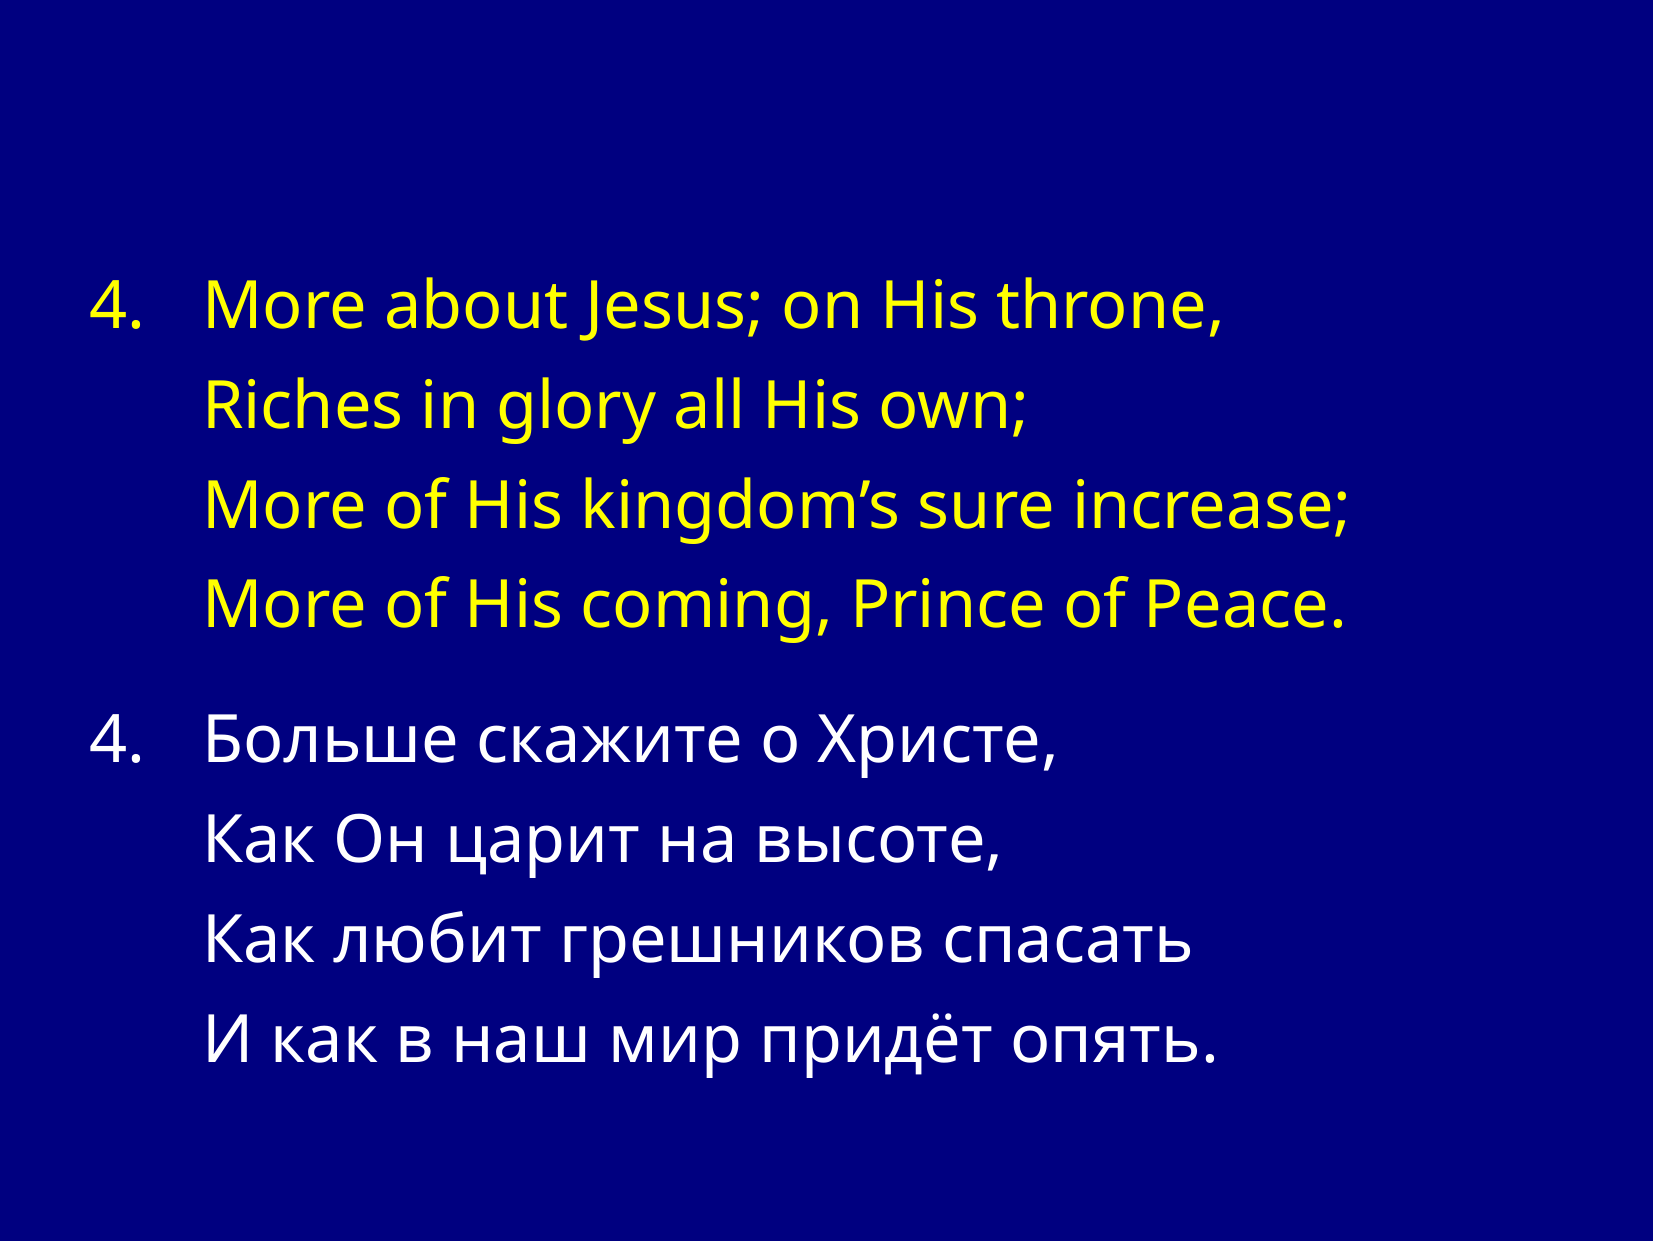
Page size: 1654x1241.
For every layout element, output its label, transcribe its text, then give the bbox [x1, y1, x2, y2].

text_box 4. More about Jesus; on His throne, Riches in glory all His own; More of His kingdom’s sure increase; More of His coming, Prince of Peace. [75, 150, 1576, 638]
text_box 4. Больше скажите о Христе, Как Он царит на высоте, Как любит грешников спасать И как в наш мир придёт опять. [75, 675, 1576, 1163]
